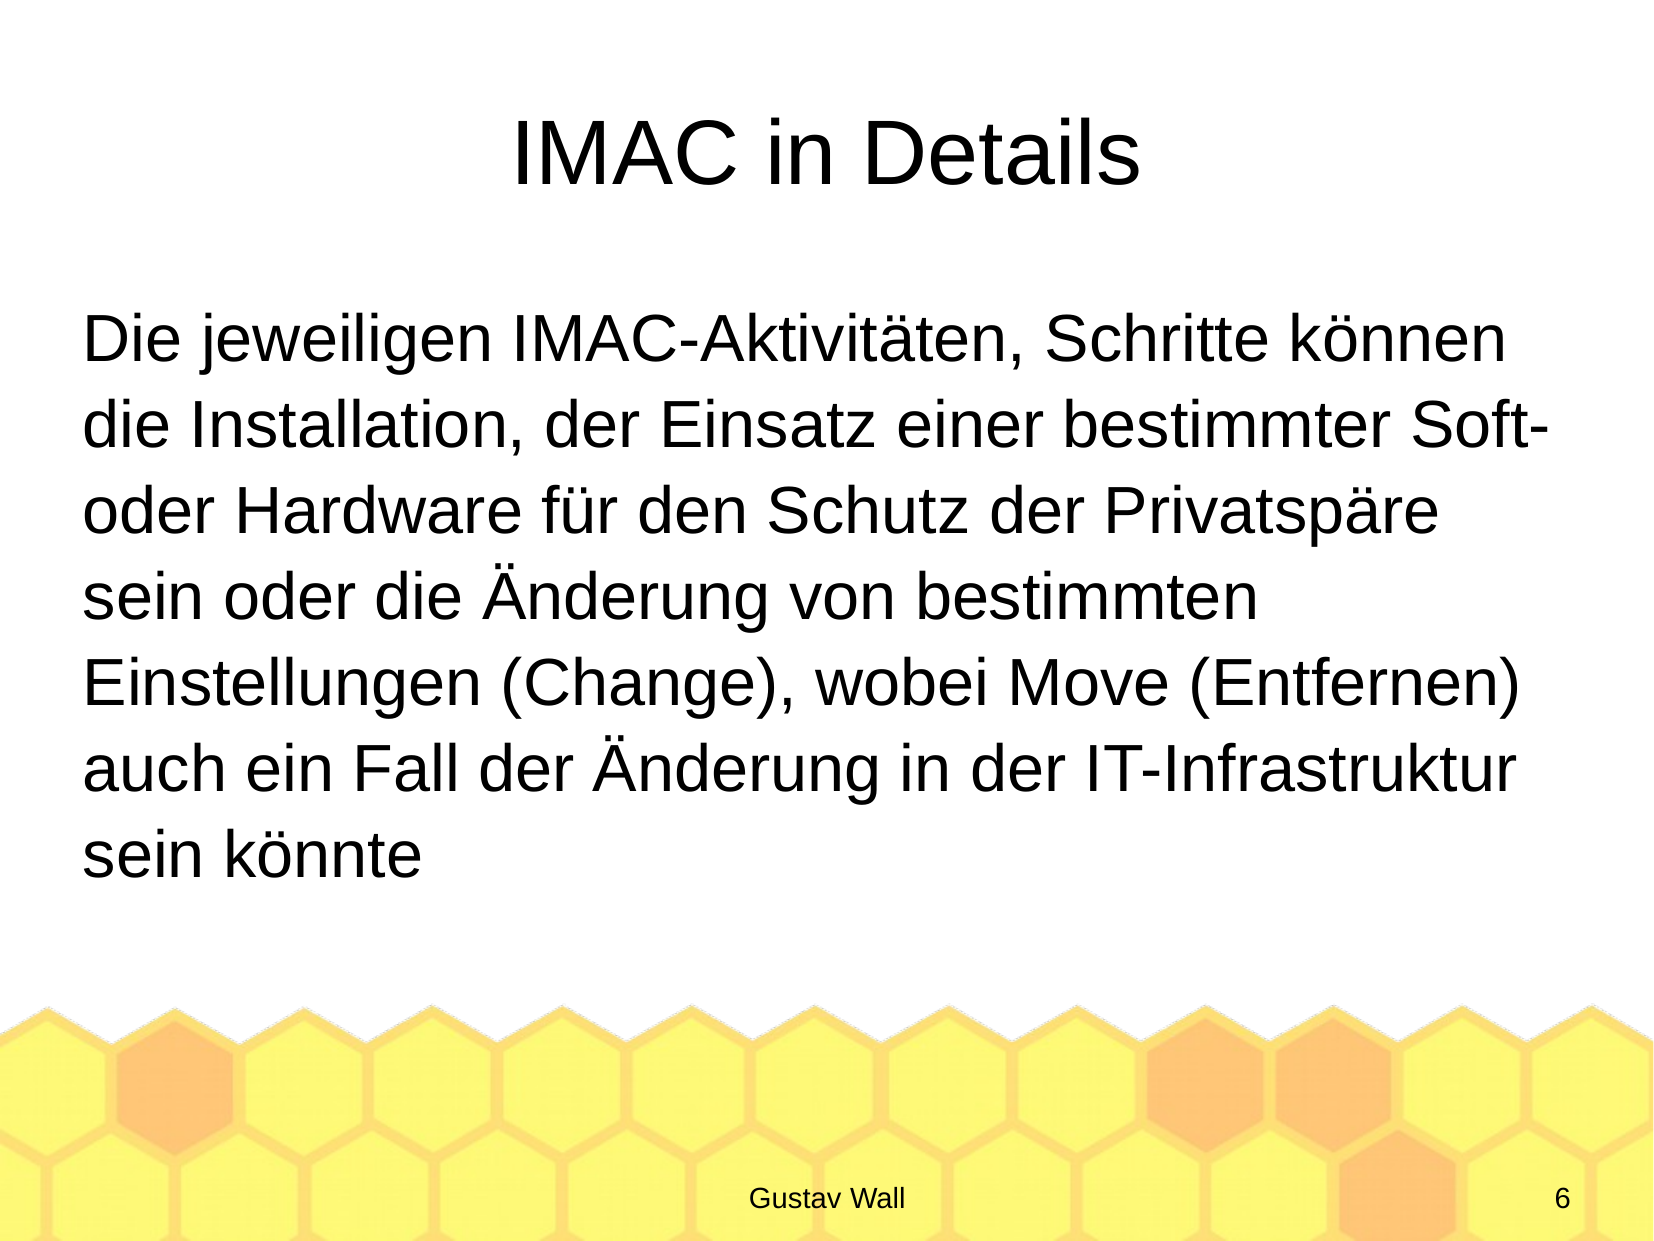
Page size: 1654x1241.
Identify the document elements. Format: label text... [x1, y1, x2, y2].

list Die jeweiligen IMAC-Aktivitäten, Schritte können die Installation, der Einsatz einer bestimmter Soft- oder Hardware für den Schutz der Privatspäre sein oder die Änderung von bestimmten Einstellungen (Change), wobei Move (Entfernen) auch ein Fall der Änderung in der IT-Infrastruktur sein könnte [82, 290, 1571, 1010]
title IMAC in Details [82, 49, 1571, 257]
picture [0, 1001, 1654, 1241]
